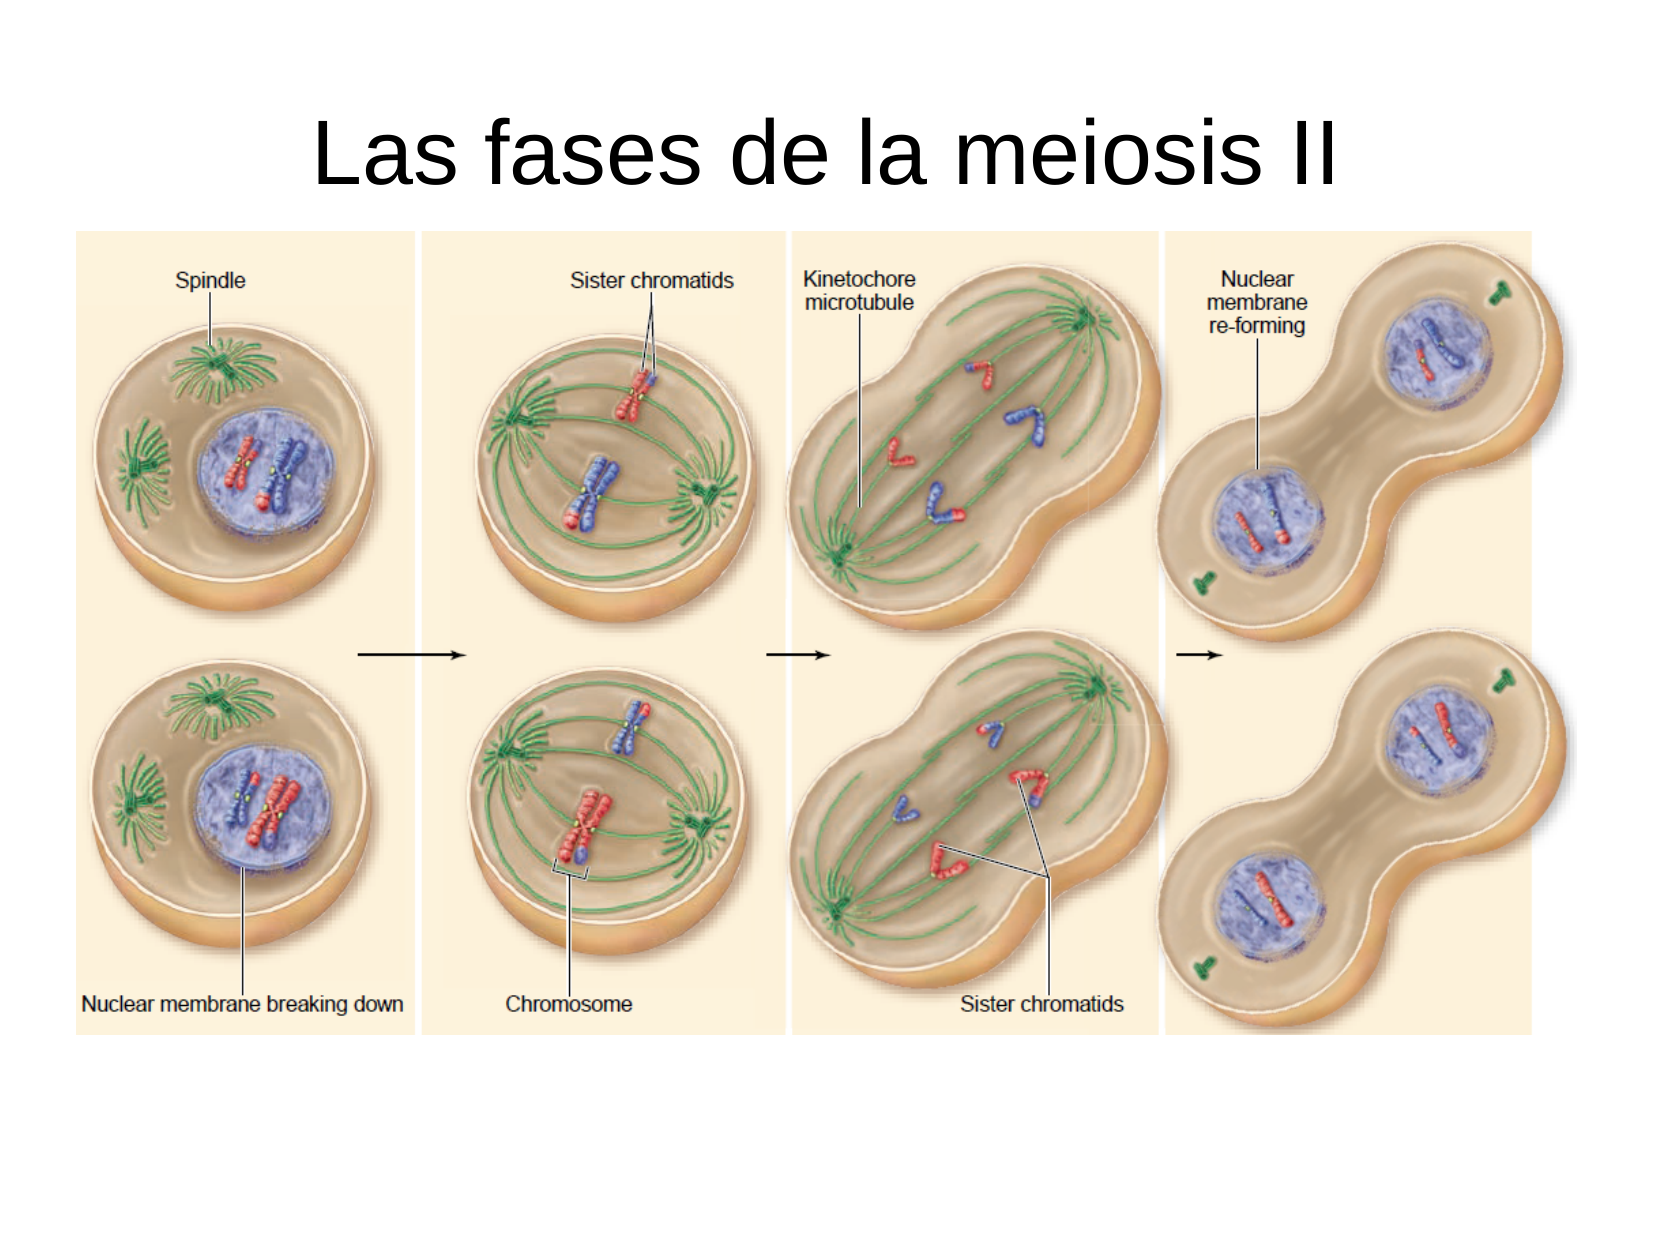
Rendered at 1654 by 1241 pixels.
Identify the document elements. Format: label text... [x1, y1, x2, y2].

title Las fases de la meiosis II [82, 49, 1571, 231]
picture [76, 231, 1577, 1035]
